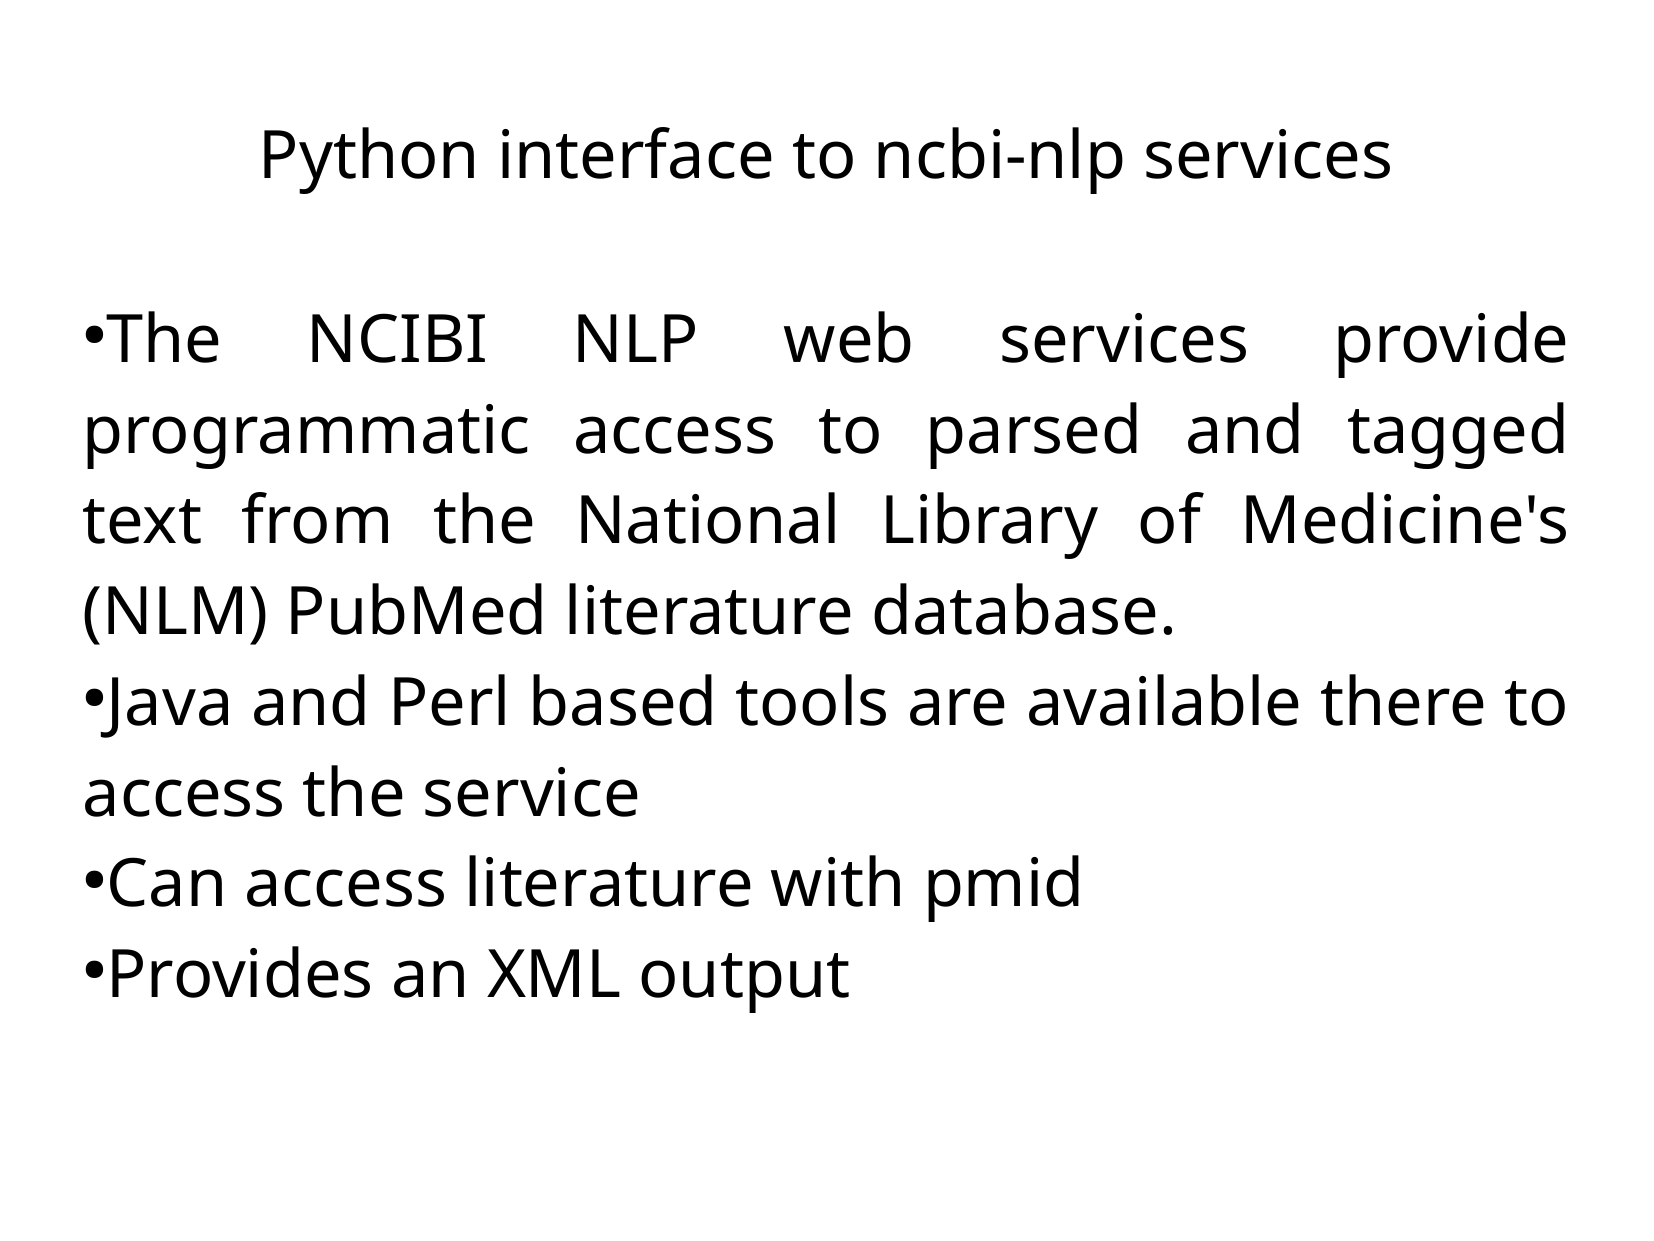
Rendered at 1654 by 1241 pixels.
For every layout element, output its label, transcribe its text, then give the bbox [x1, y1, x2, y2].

title Python interface to ncbi-nlp services [82, 56, 1571, 250]
subtitle The NCIBI NLP web services provide programmatic access to parsed and tagged text from the National Library of Medicine's (NLM) PubMed literature database. Java and Perl based tools are available there to access the service Can access literature with pmid Provides an XML output [82, 297, 1571, 1102]
